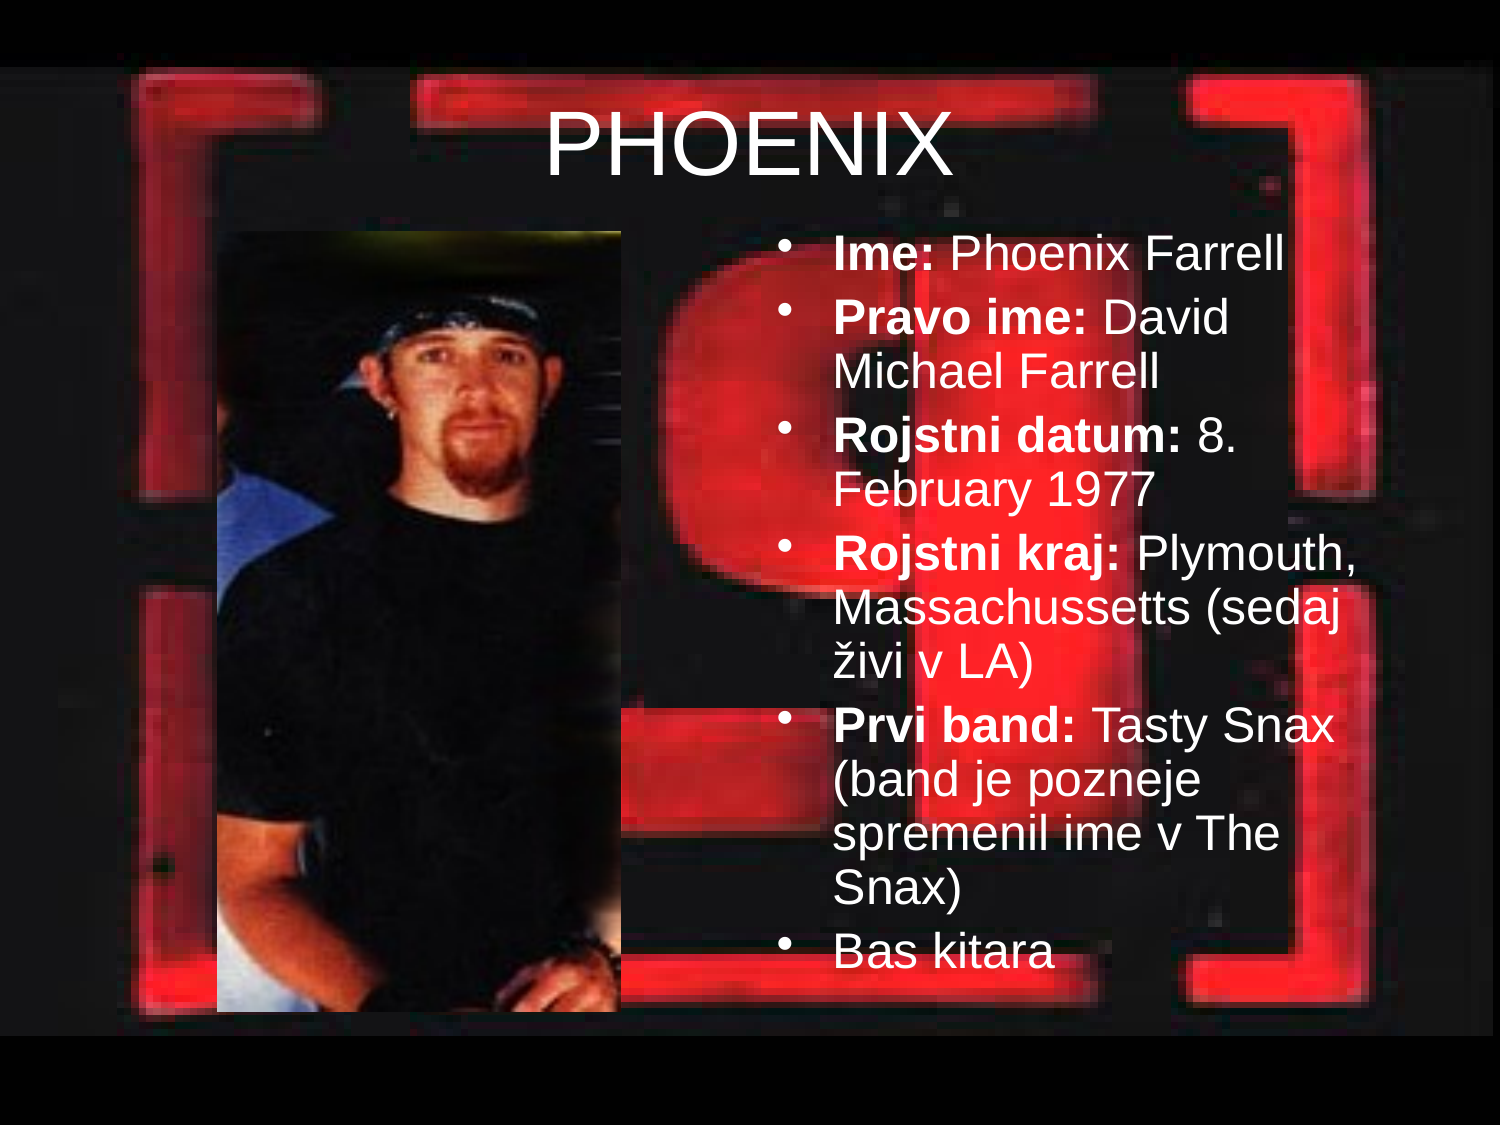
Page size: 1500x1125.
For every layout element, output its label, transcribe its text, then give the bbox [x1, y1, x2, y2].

list Ime: Phoenix Farrell Pravo ime: David Michael Farrell Rojstni datum: 8. February 1977 Rojstni kraj: Plymouth, Massachussetts (sedaj živi v LA) Prvi band: Tasty Snax (band je pozneje spremenil ime v The Snax) Bas kitara [761, 220, 1425, 963]
title PHOENIX [75, 45, 1425, 233]
picture [0, 0, 1500, 1125]
